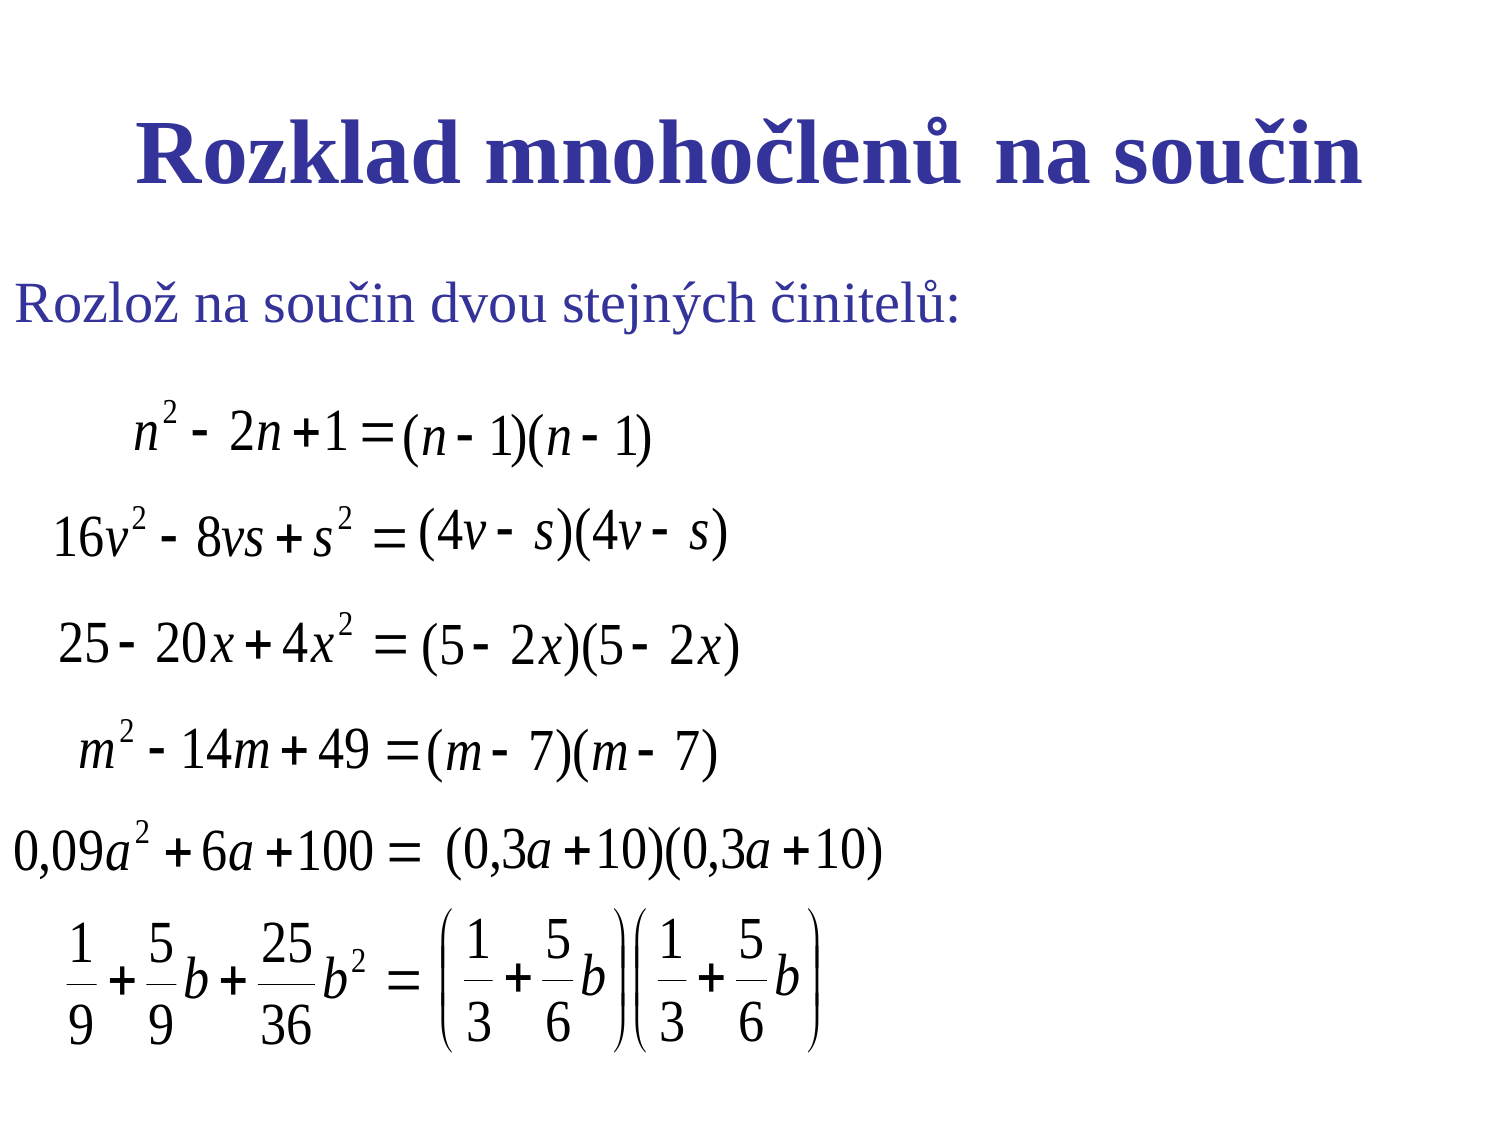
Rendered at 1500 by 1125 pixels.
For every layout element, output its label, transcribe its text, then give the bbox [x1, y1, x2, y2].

chart [438, 813, 892, 894]
chart [50, 491, 408, 572]
chart [411, 494, 739, 575]
chart [50, 597, 408, 678]
chart [125, 385, 662, 480]
chart [58, 904, 420, 1059]
text_box Rozlož na součin dvou stejných činitelů: [0, 256, 1471, 343]
chart [6, 805, 425, 896]
text_box Rozklad mnohočlenů na součin [75, 45, 1426, 233]
chart [71, 704, 729, 796]
chart [430, 896, 836, 1065]
chart [414, 609, 751, 690]
